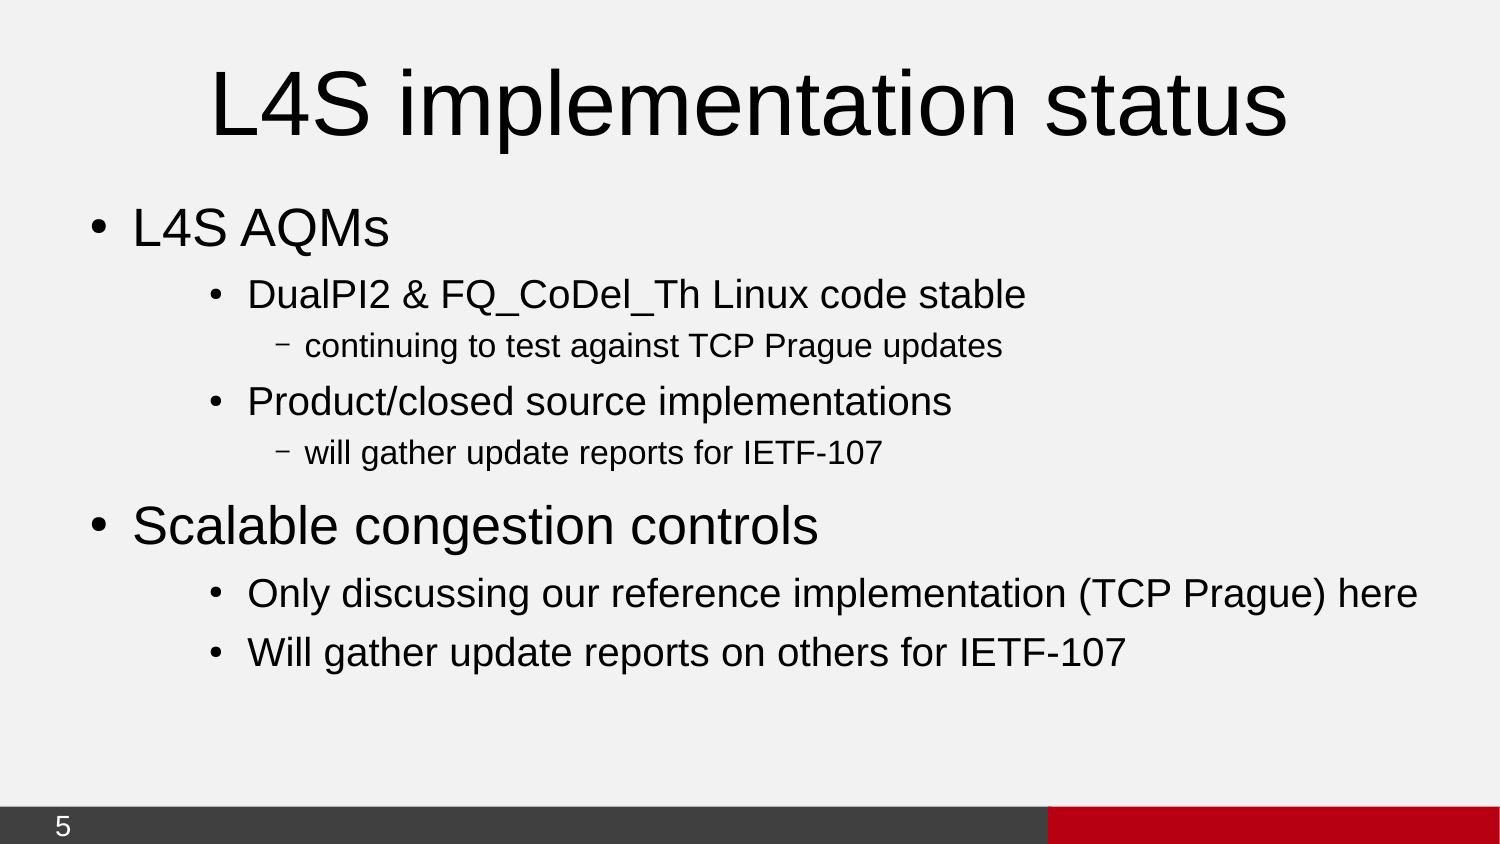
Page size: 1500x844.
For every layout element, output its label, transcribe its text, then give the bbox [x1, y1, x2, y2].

list L4S AQMs DualPI2 & FQ_CoDel_Th Linux code stable continuing to test against TCP Prague updates Product/closed source implementations will gather update reports for IETF-107 Scalable congestion controls Only discussing our reference implementation (TCP Prague) here Will gather update reports on others for IETF-107 [75, 197, 1425, 687]
title L4S implementation status [75, 33, 1425, 175]
